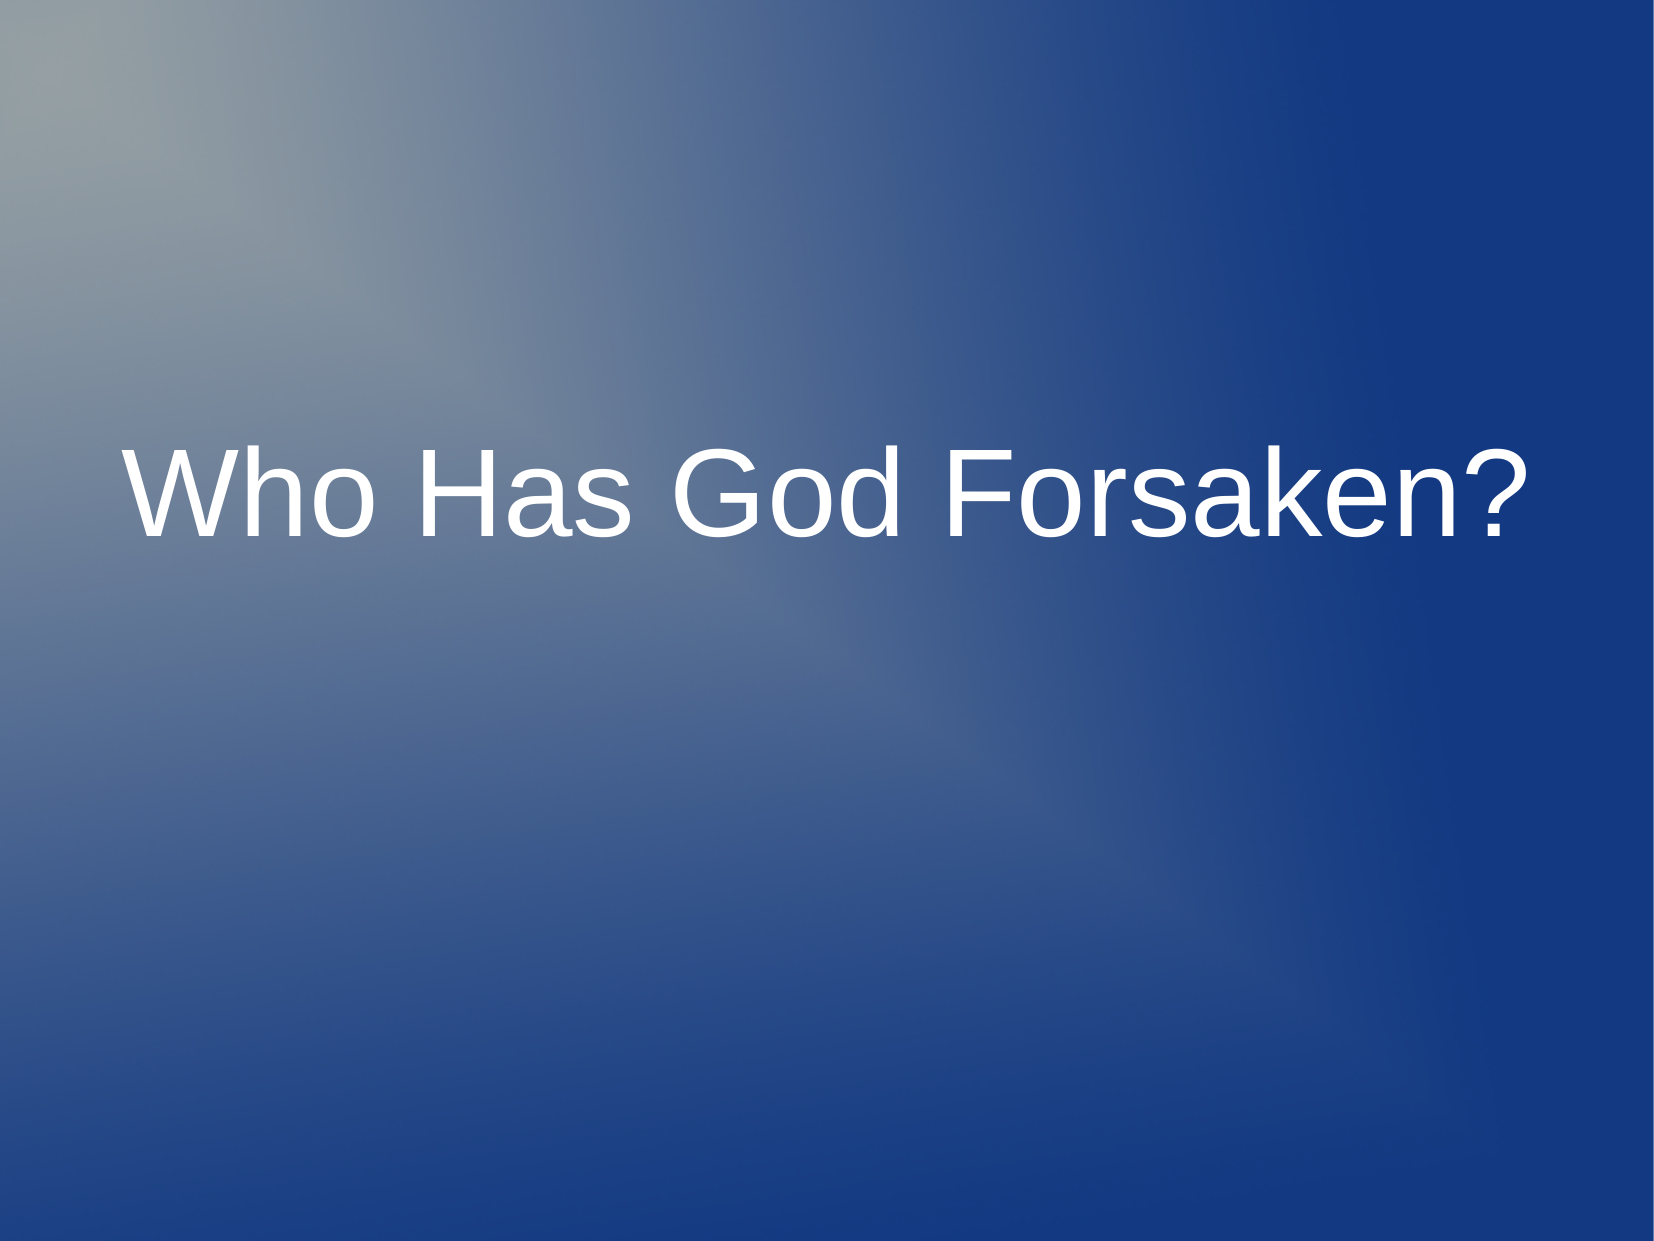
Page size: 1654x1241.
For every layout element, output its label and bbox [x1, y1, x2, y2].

list [82, 290, 1571, 1109]
picture [0, 0, 1654, 1241]
